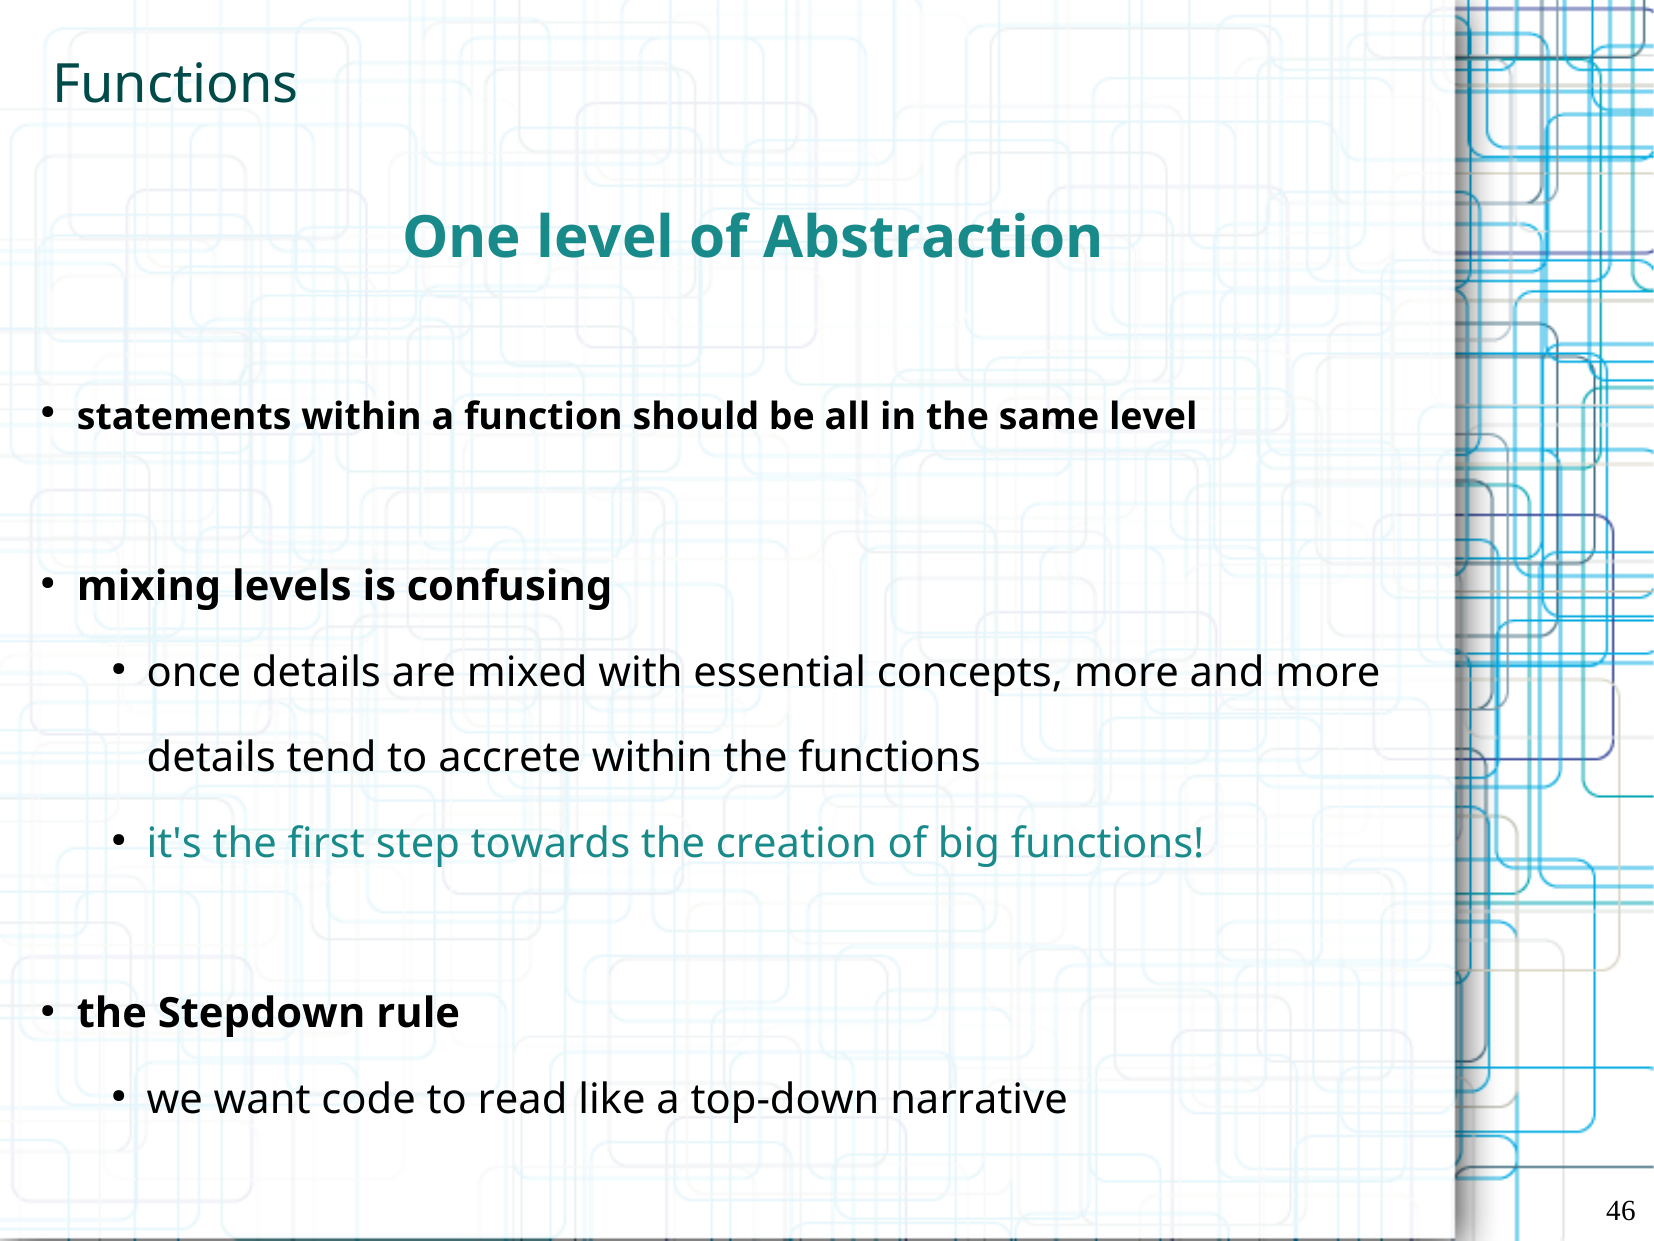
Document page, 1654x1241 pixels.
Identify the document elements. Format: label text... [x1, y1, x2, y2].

text_box Functions [37, 37, 676, 113]
text_box statements within a function should be all in the same level mixing levels is confusing once details are mixed with essential concepts, more and more details tend to accrete within the functions it's the first step towards the creation of big functions! the Stepdown rule we want code to read like a top-down narrative [25, 349, 1451, 1019]
text_box One level of Abstraction [315, 187, 1191, 287]
picture [0, 0, 1654, 1241]
